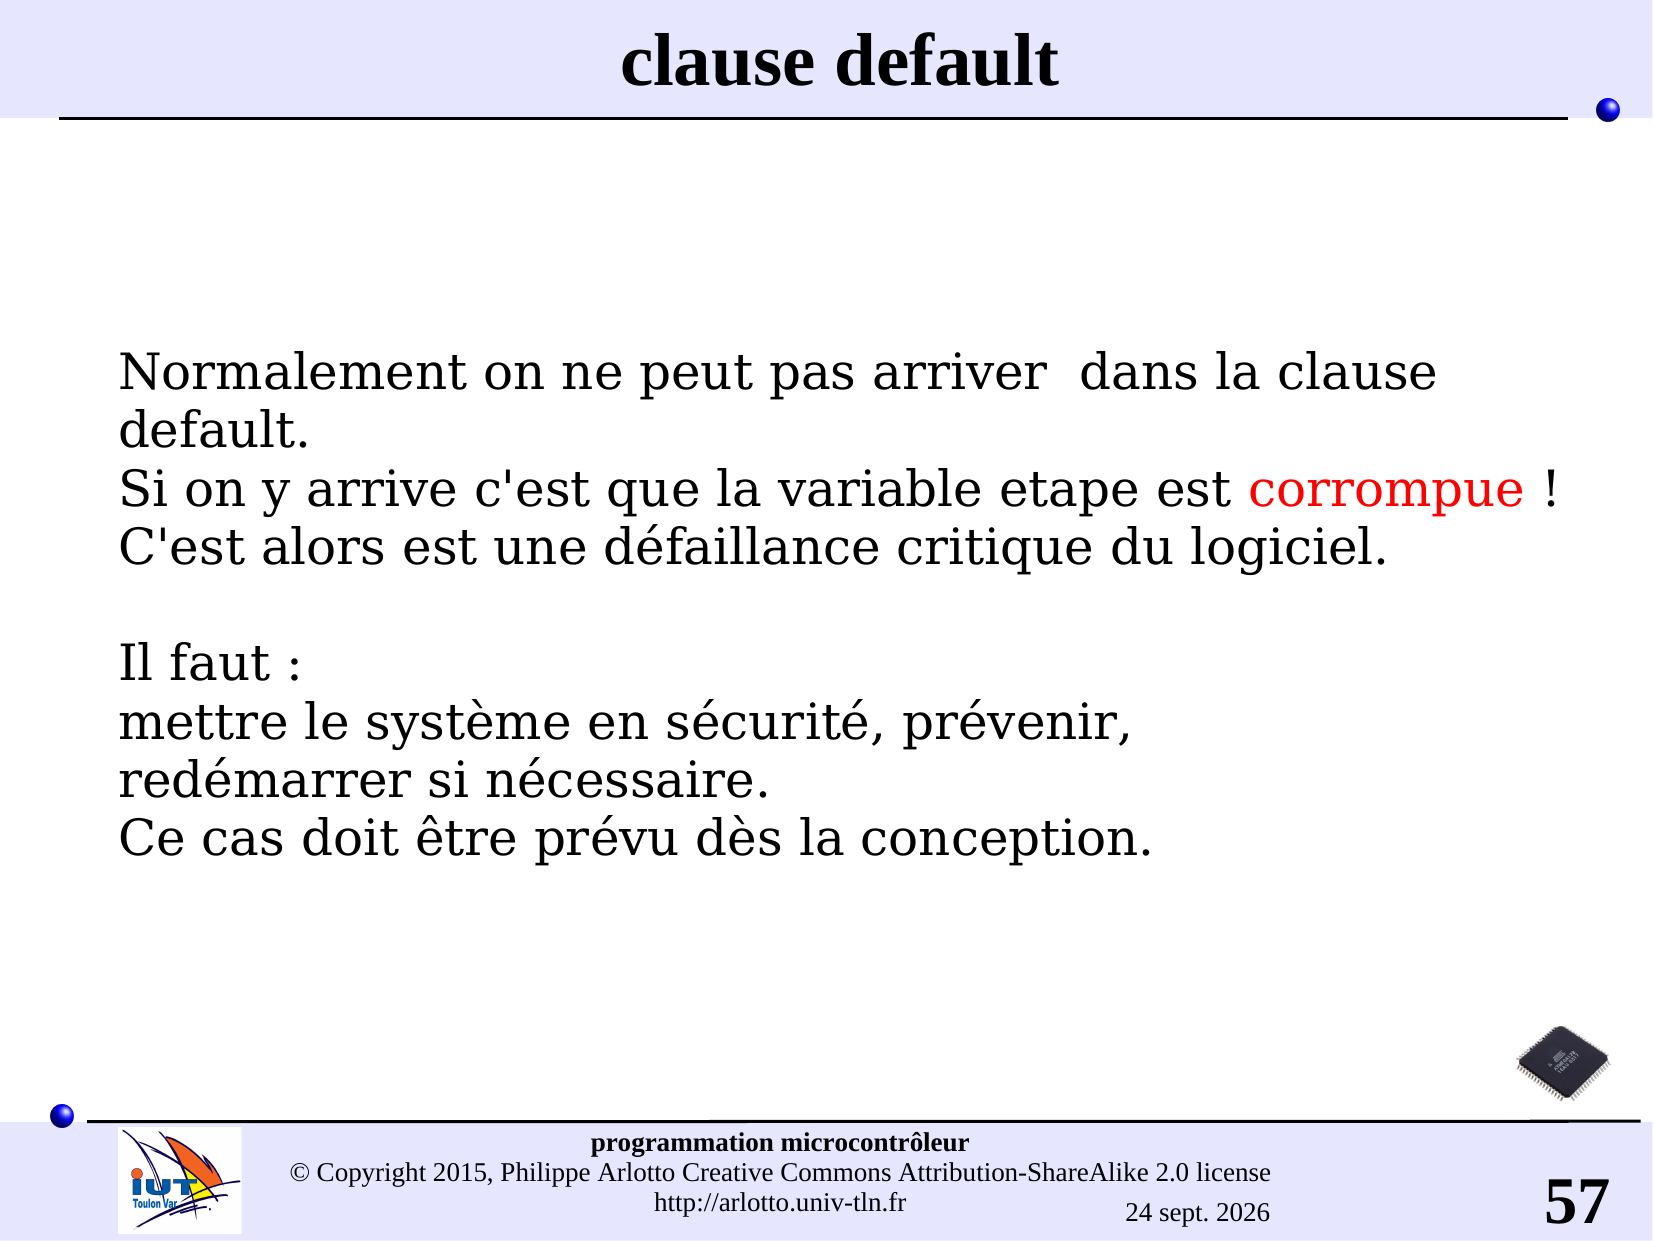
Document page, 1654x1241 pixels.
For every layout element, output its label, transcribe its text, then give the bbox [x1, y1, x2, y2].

picture [1505, 1003, 1625, 1119]
title clause default [95, 11, 1585, 110]
text_box Normalement on ne peut pas arriver dans la clause default. Si on y arrive c'est que la variable etape est corrompue ! C'est alors est une défaillance critique du logiciel. Il faut : mettre le système en sécurité, prévenir, redémarrer si nécessaire. Ce cas doit être prévu dès la conception. [118, 236, 1595, 975]
